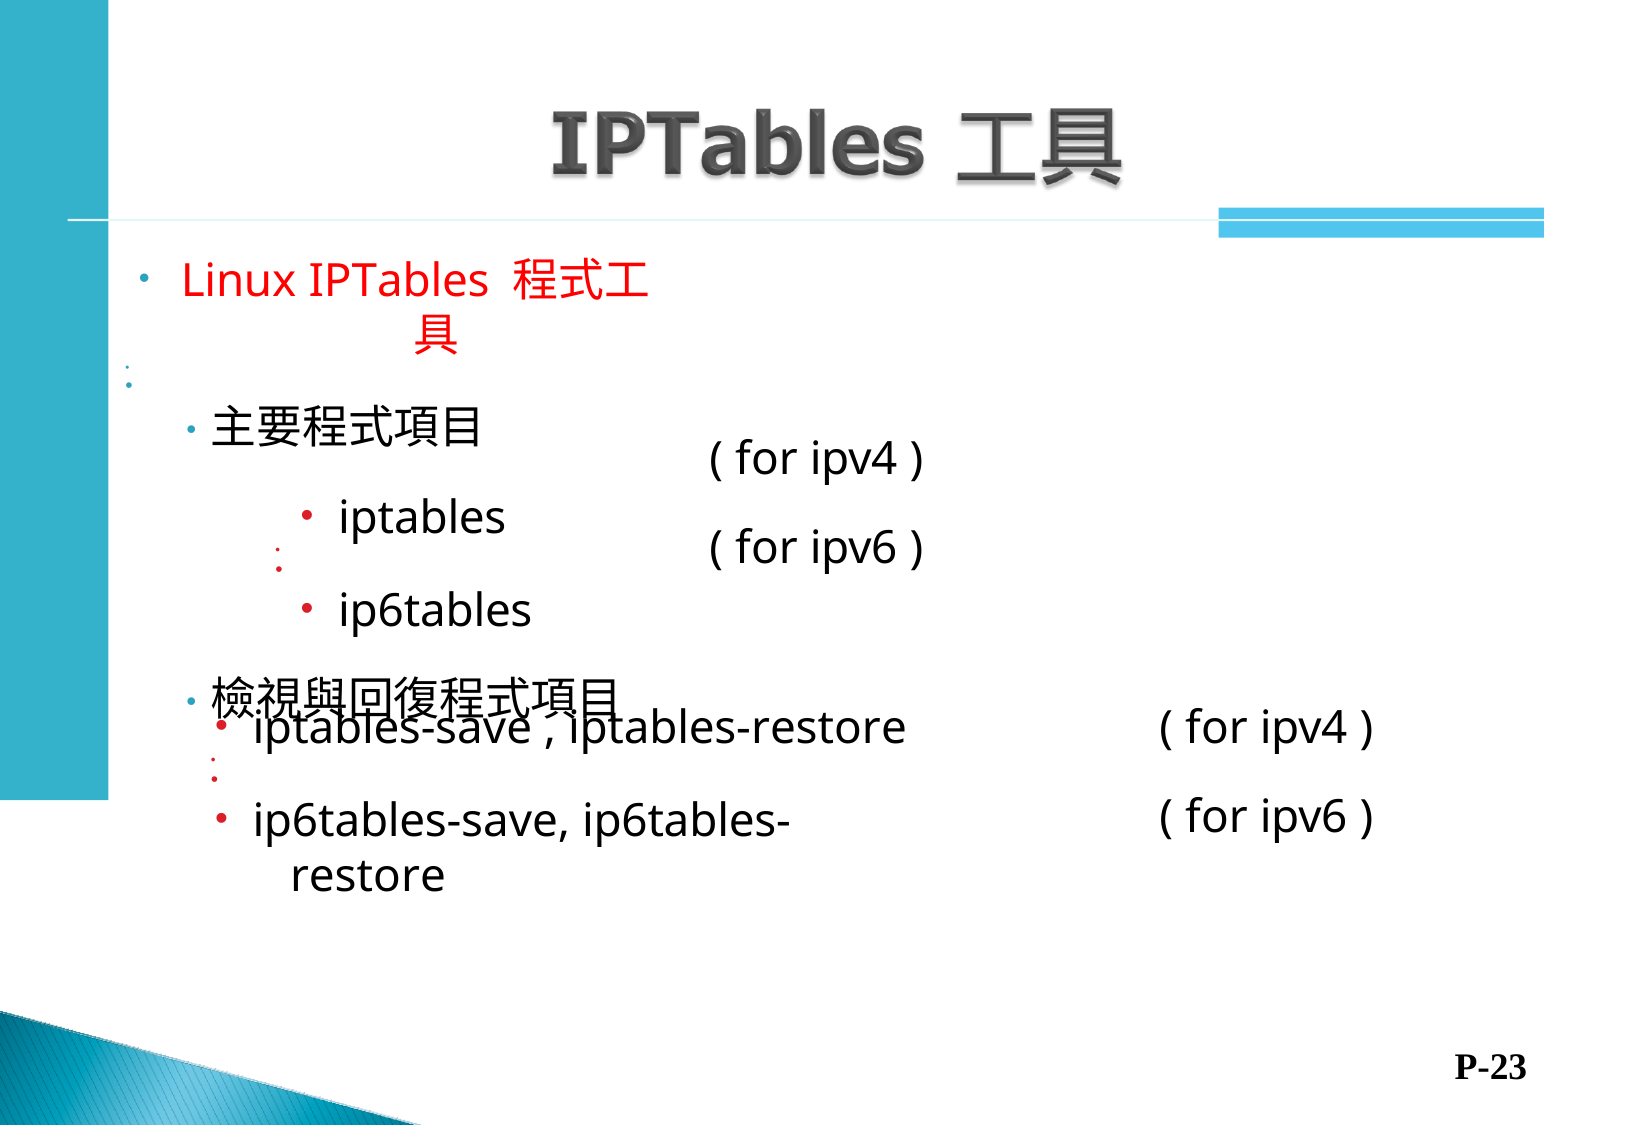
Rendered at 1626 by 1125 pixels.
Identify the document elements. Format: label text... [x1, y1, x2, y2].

text_box ( for ipv4 ) ( for ipv6 ) [1157, 662, 1379, 843]
text_box Linux IPTables 程式工具 • 主要程式項目 iptables ip6tables • 檢視與回復程式項目 [125, 250, 660, 664]
text_box iptables-save , iptables-restore ip6tables-save, ip6tables-restore [210, 697, 908, 843]
text_box ( for ipv4 ) ( for ipv6 ) [707, 393, 929, 574]
text_box [539, 81, 1132, 203]
text_box P-16 [1452, 1042, 1532, 1090]
